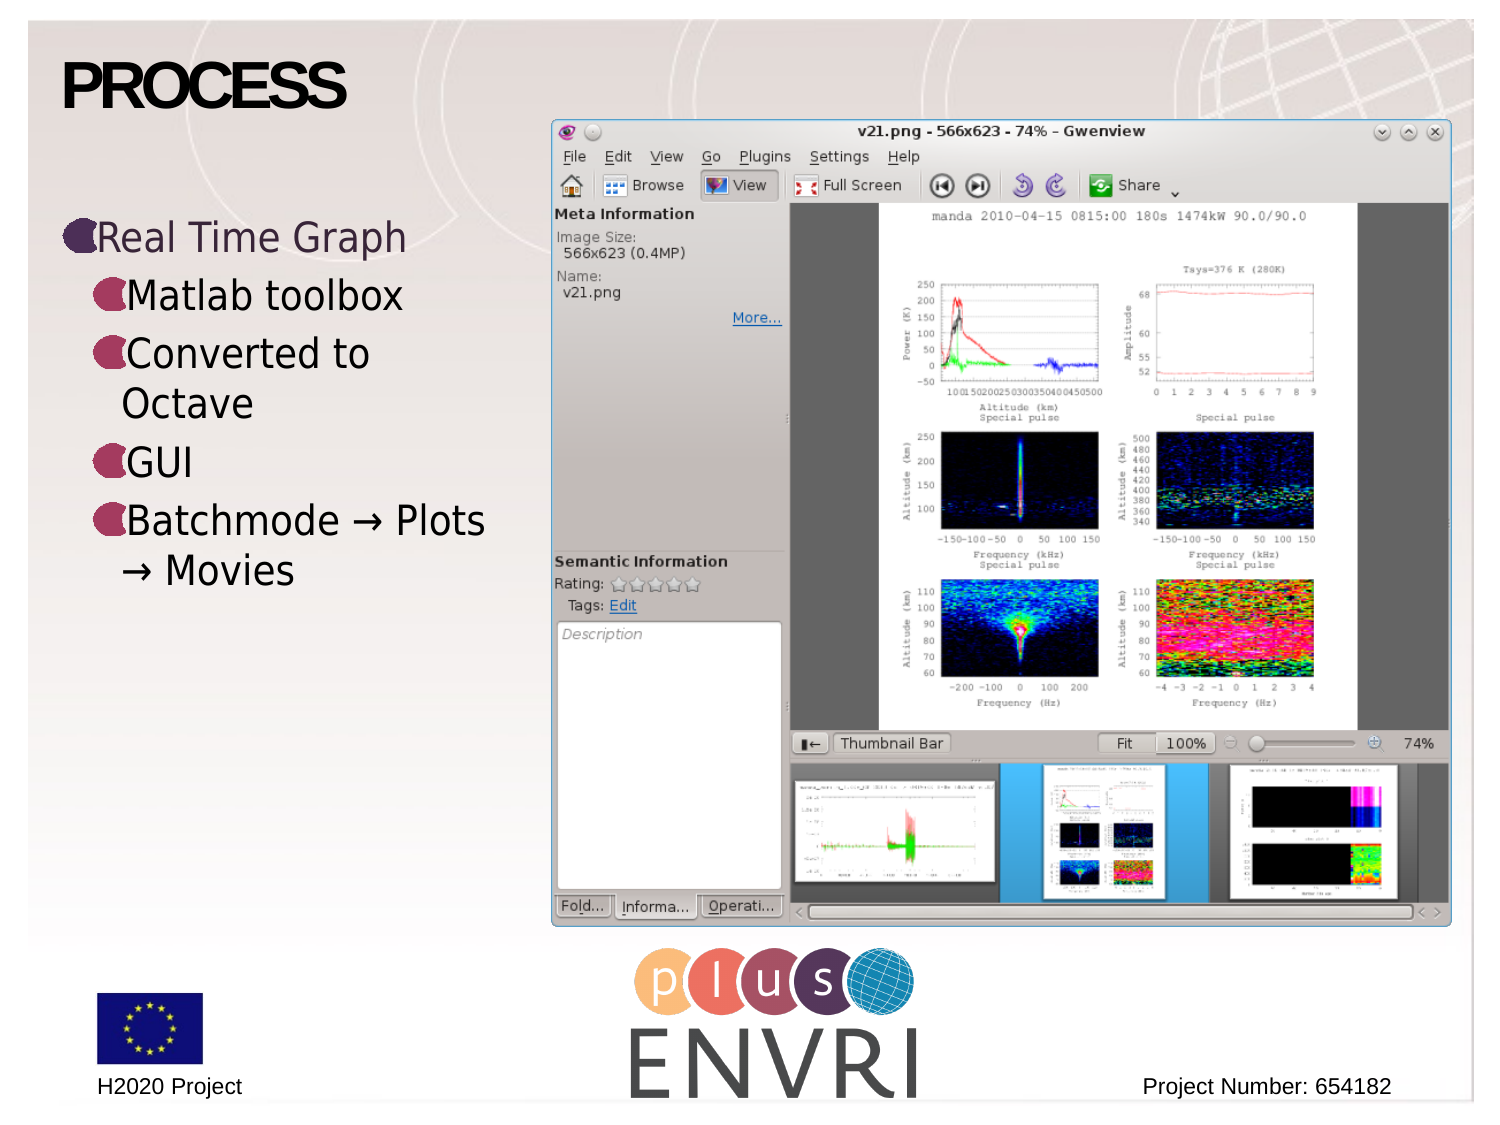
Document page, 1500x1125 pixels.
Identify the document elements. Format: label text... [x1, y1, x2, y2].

list Real Time Graph Matlab toolbox Converted to Octave GUI Batchmode → Plots → Movies [47, 203, 511, 889]
title Process [45, 59, 1452, 198]
picture [28, 19, 1474, 1106]
